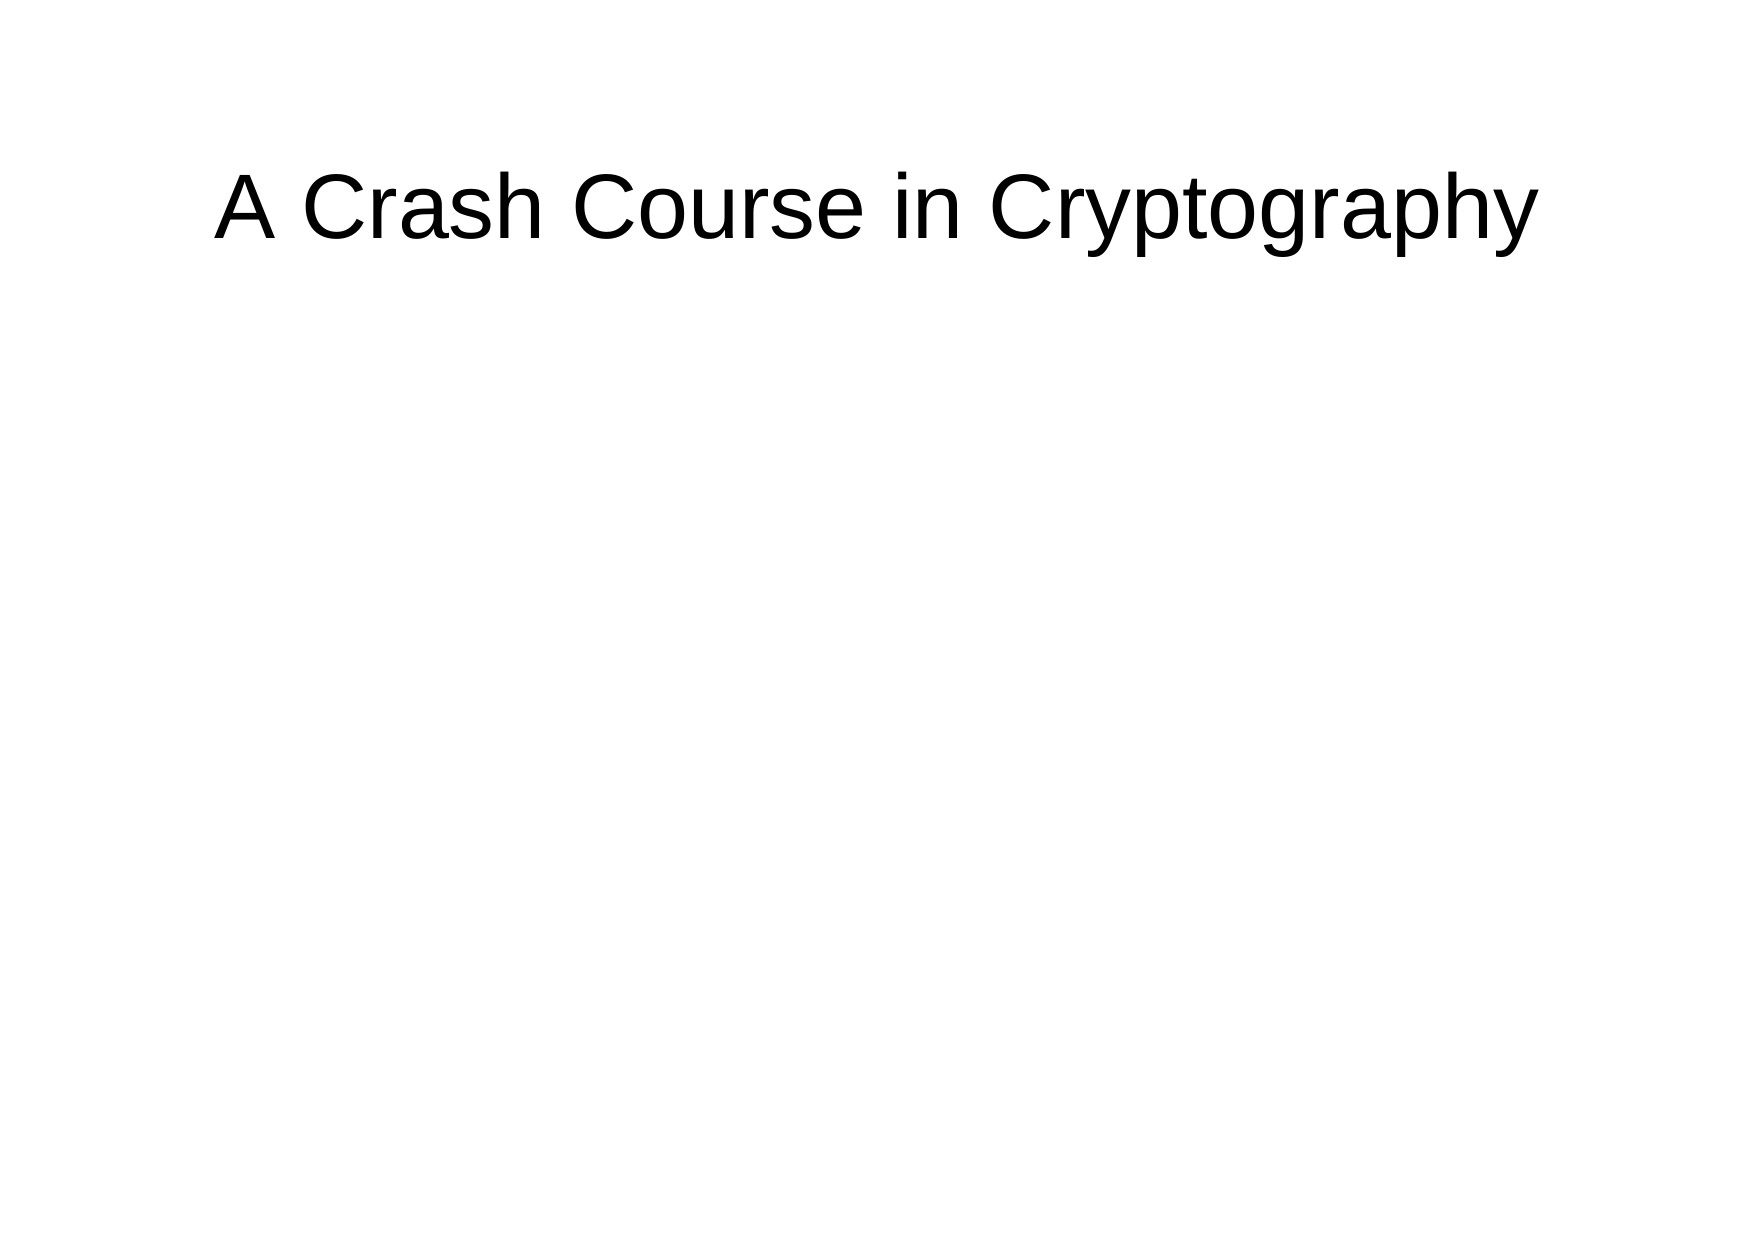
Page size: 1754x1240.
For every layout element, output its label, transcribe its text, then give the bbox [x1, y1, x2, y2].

title A Crash Course in Cryptography [128, 102, 1627, 310]
